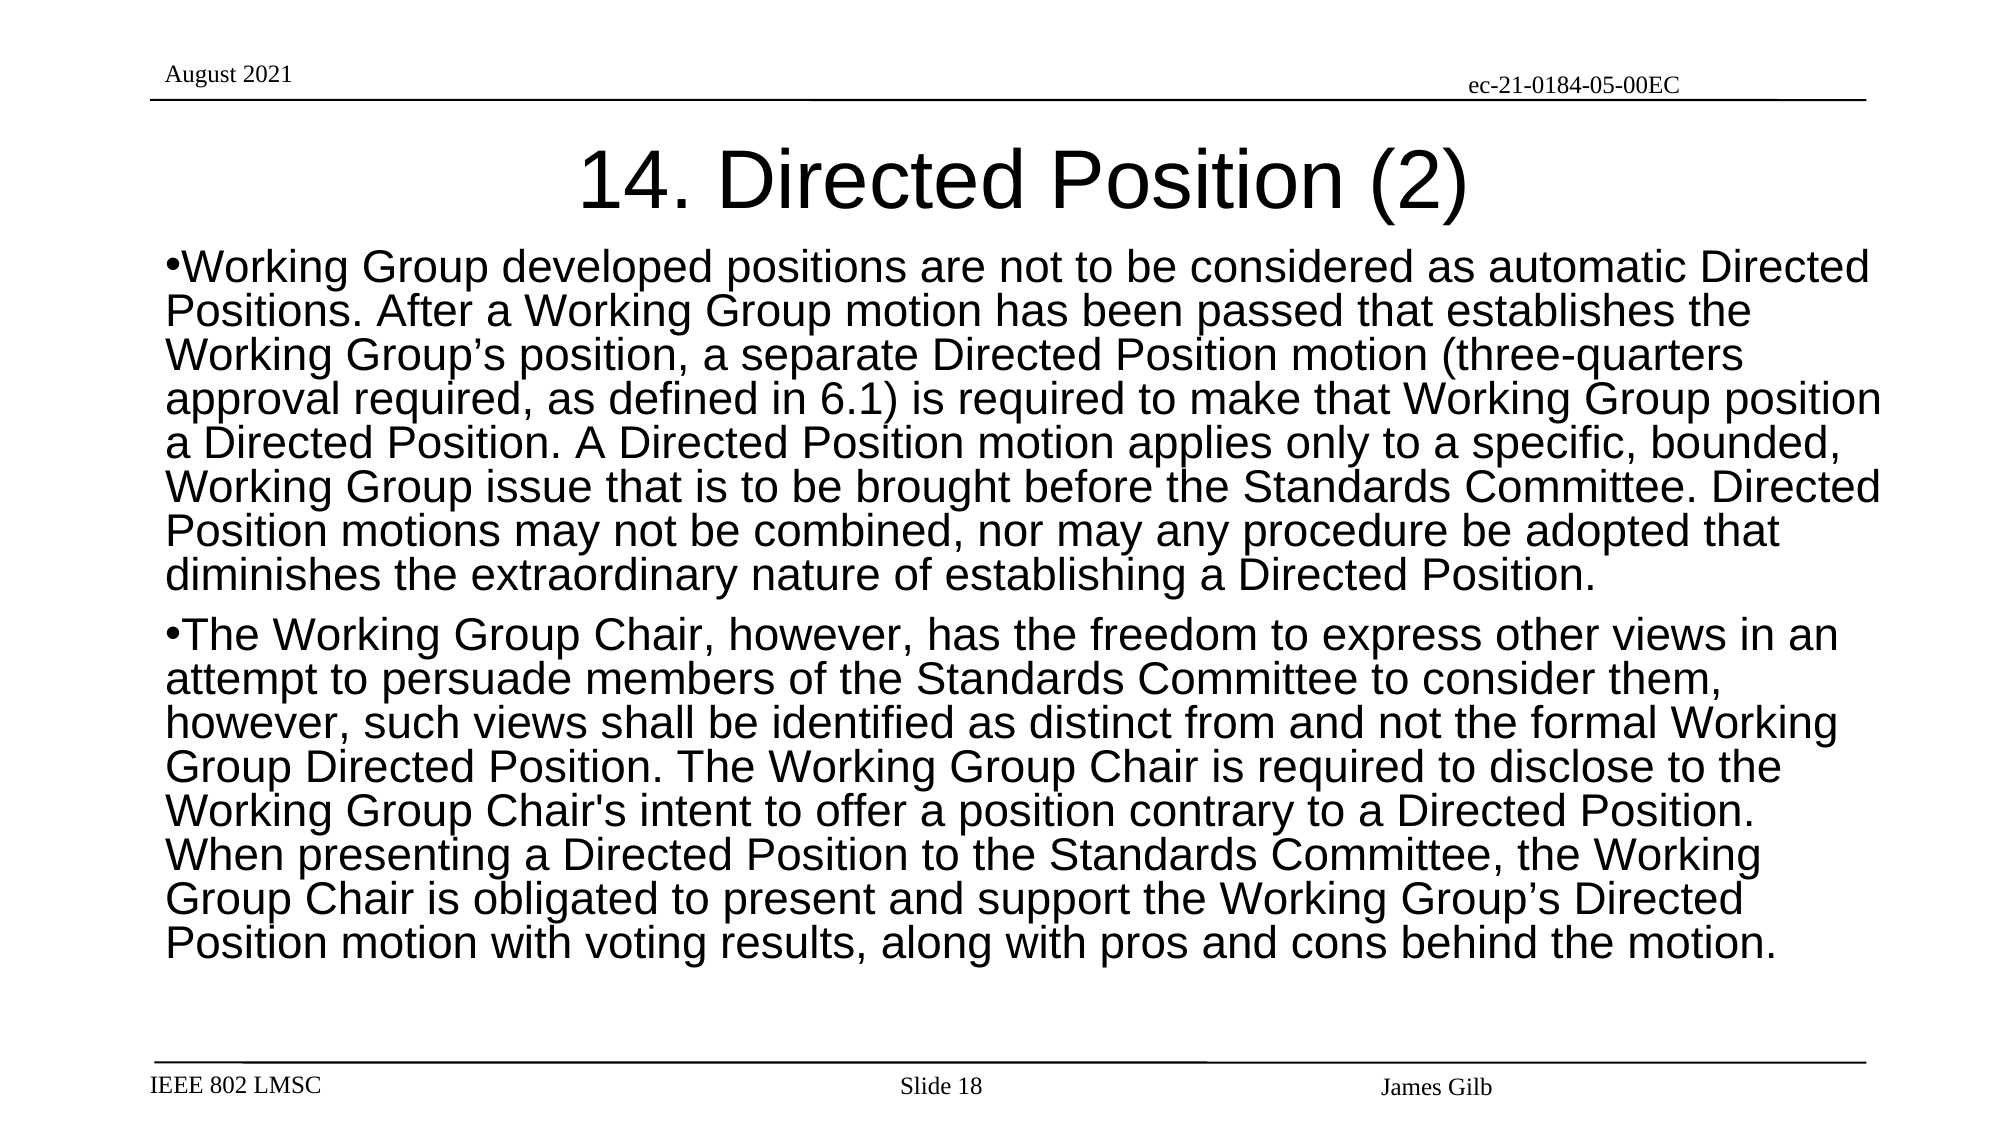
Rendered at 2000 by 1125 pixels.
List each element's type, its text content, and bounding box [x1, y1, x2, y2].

text_box Slide [799, 1069, 1083, 1108]
title 14. Directed Position (2) [149, 112, 1900, 238]
list Working Group developed positions are not to be considered as automatic Directed Positions. After a Working Group motion has been passed that establishes the Working Group’s position, a separate Directed Position motion (three-quarters approval required, as defined in 6.1) is required to make that Working Group position a Directed Position. A Directed Position motion applies only to a specific, bounded, Working Group issue that is to be brought before the Standards Committee. Directed Position motions may not be combined, nor may any procedure be adopted that diminishes the extraordinary nature of establishing a Directed Position. The Working Group Chair, however, has the freedom to express other views in an attempt to persuade members of the Standards Committee to consider them, however, such views shall be identified as distinct from and not the formal Working Group Directed Position. The Working Group Chair is required to disclose to the Working Group Chair's intent to offer a position contrary to a Directed Position. When presenting a Directed Position to the Standards Committee, the Working Group Chair is obligated to present and support the Working Group’s Directed Position motion with voting results, along with pros and cons behind the motion. [149, 239, 1900, 1051]
